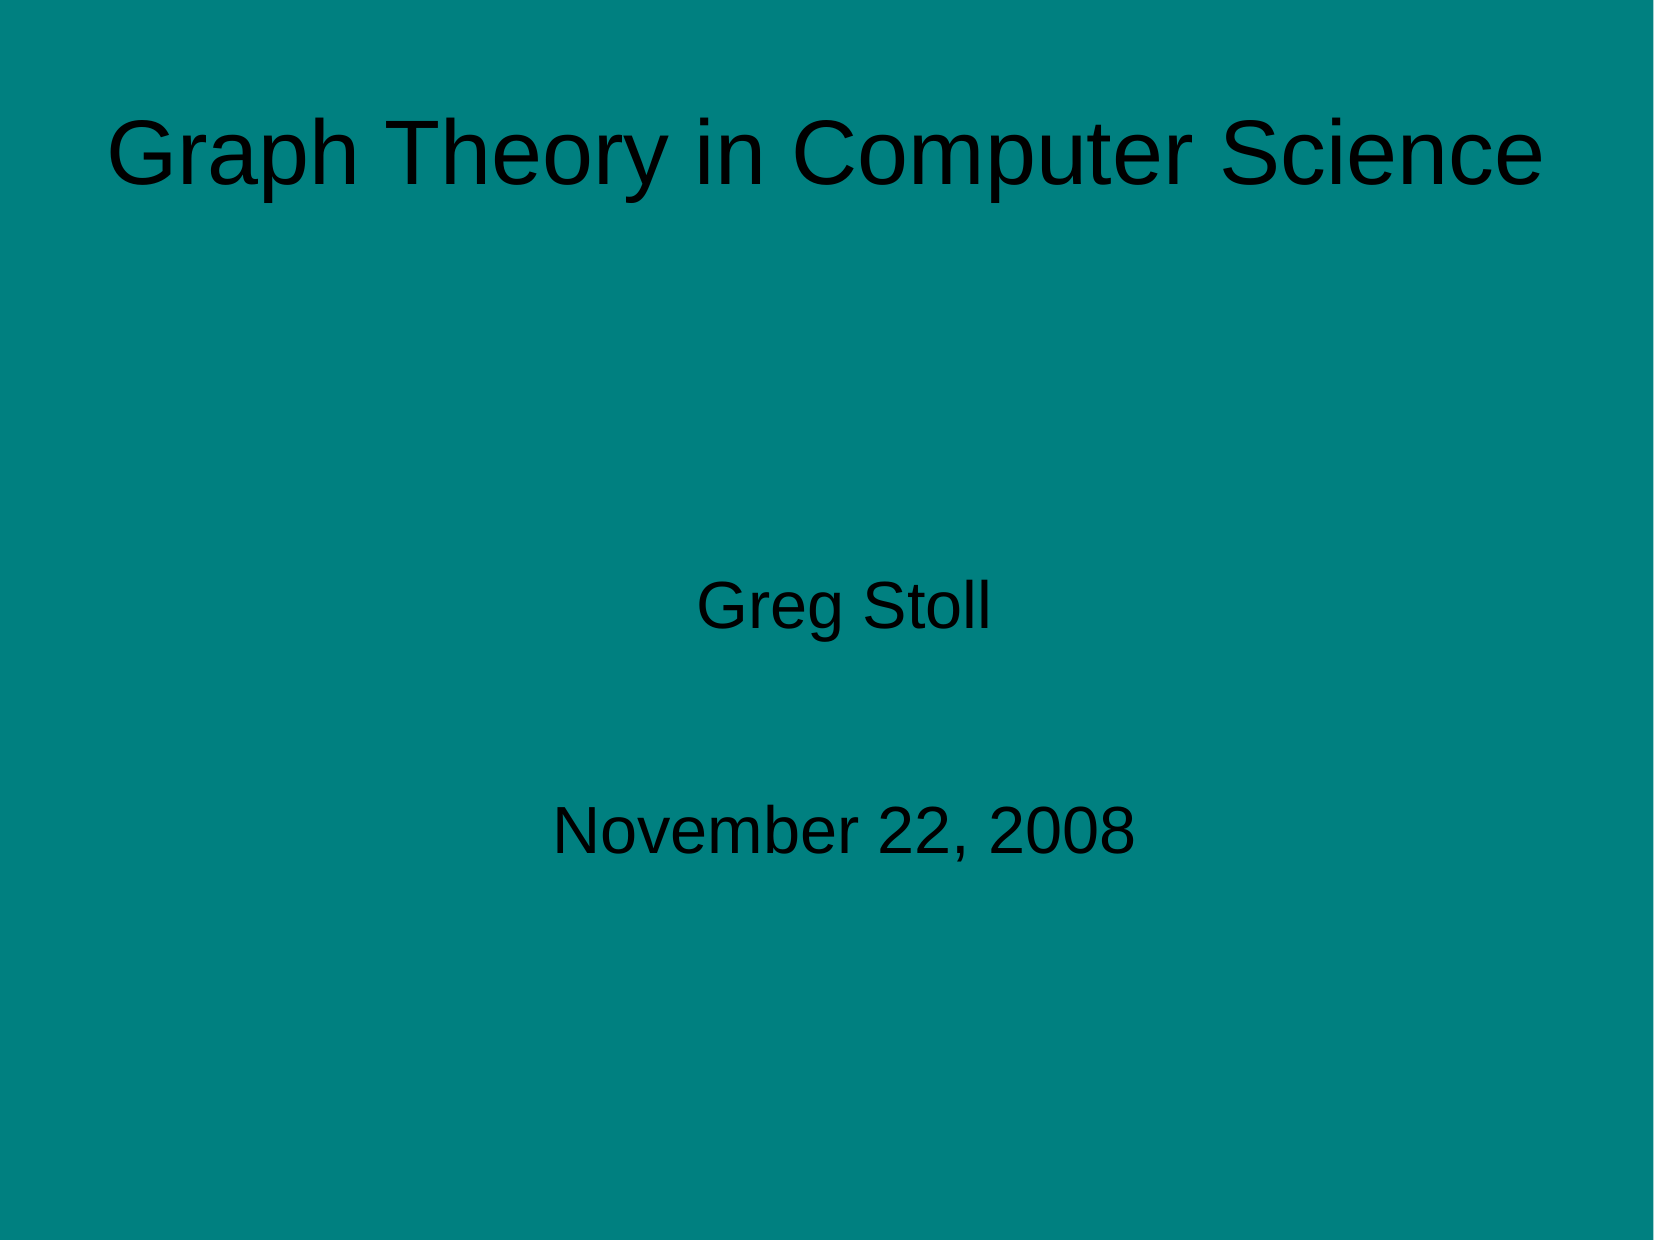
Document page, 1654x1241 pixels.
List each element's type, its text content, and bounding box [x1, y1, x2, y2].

title Graph Theory in Computer Science [82, 56, 1571, 250]
subtitle Greg Stoll November 22, 2008 [82, 297, 1571, 1102]
